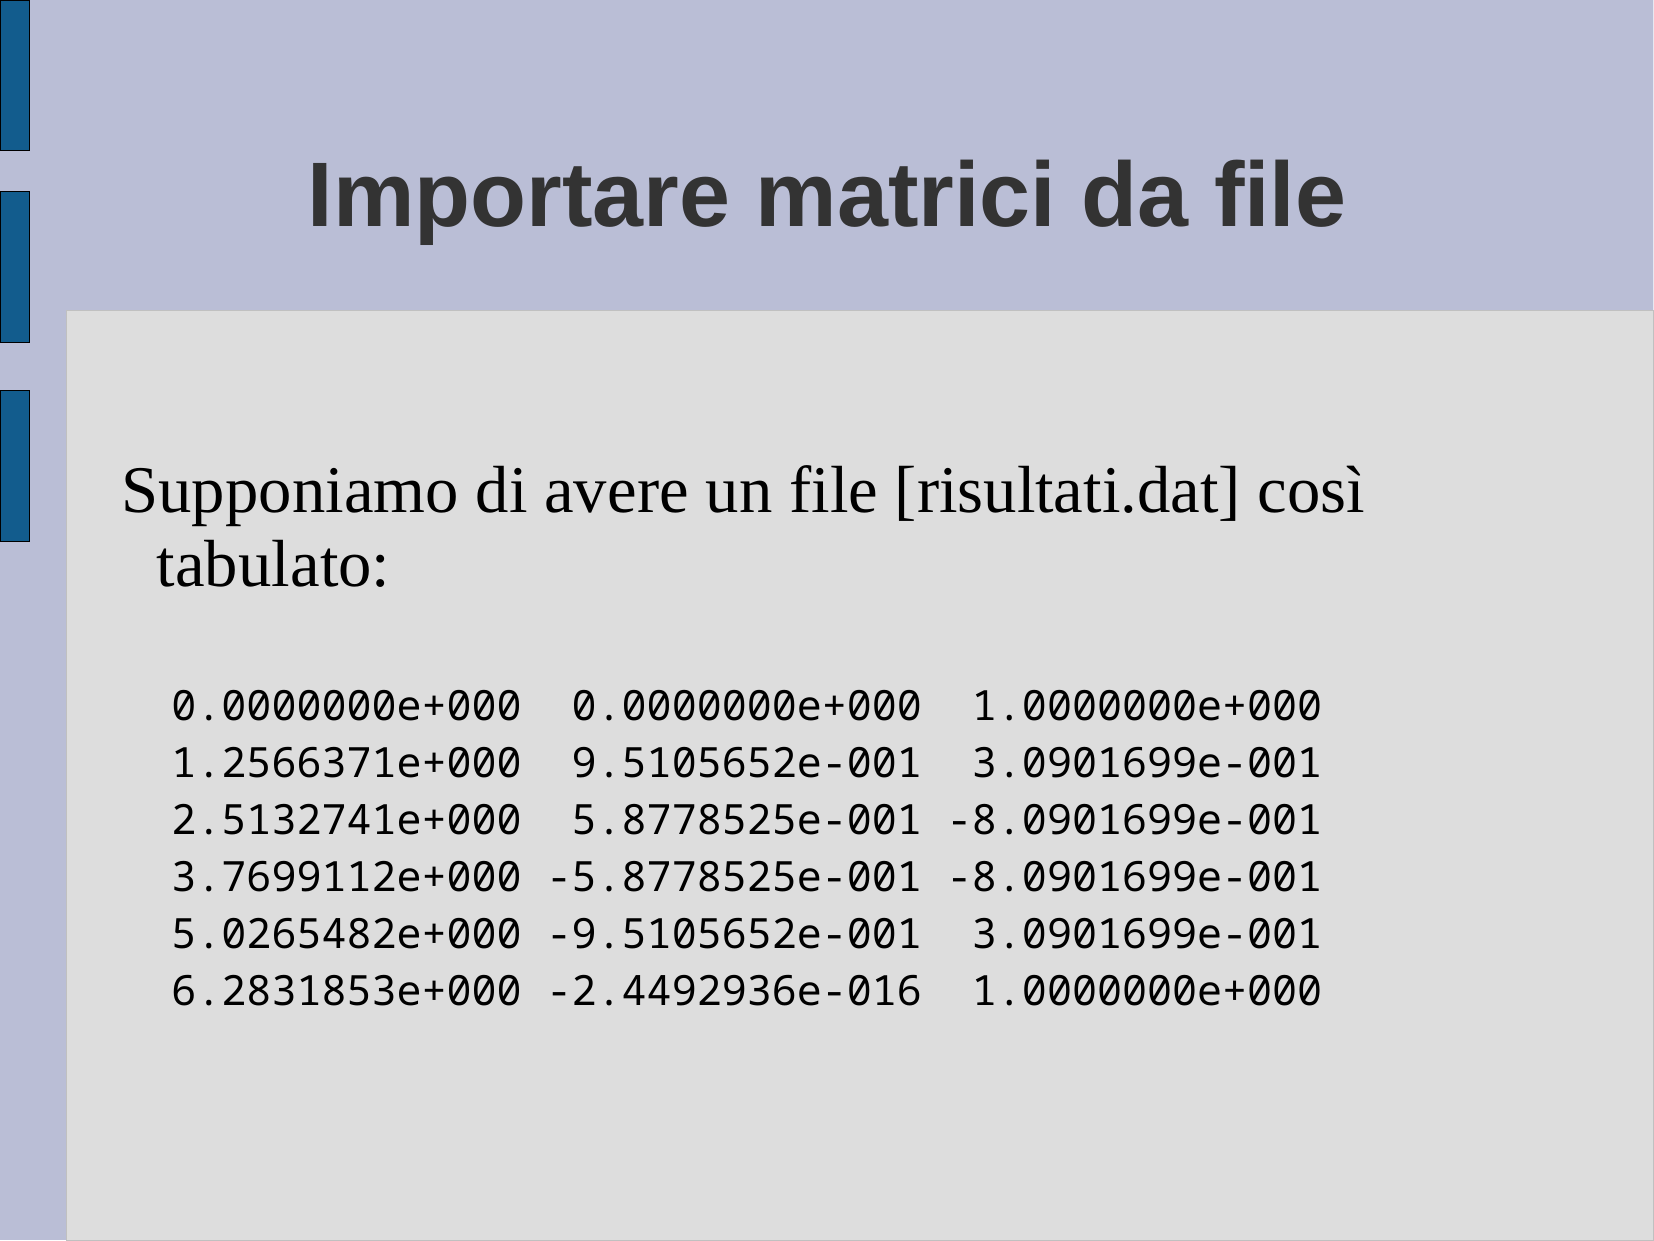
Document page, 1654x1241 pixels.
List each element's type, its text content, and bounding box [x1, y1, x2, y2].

title Importare matrici da file [121, 98, 1534, 291]
subtitle Supponiamo di avere un file [risultati.dat] così tabulato: 0.0000000e+000 0.0000000e+000 1.0000000e+000 1.2566371e+000 9.5105652e-001 3.0901699e-001 2.5132741e+000 5.8778525e-001 -8.0901699e-001 3.7699112e+000 -5.8778525e-001 -8.0901699e-001 5.0265482e+000 -9.5105652e-001 3.0901699e-001 6.2831853e+000 -2.4492936e-016 1.0000000e+000 [121, 352, 1534, 1119]
